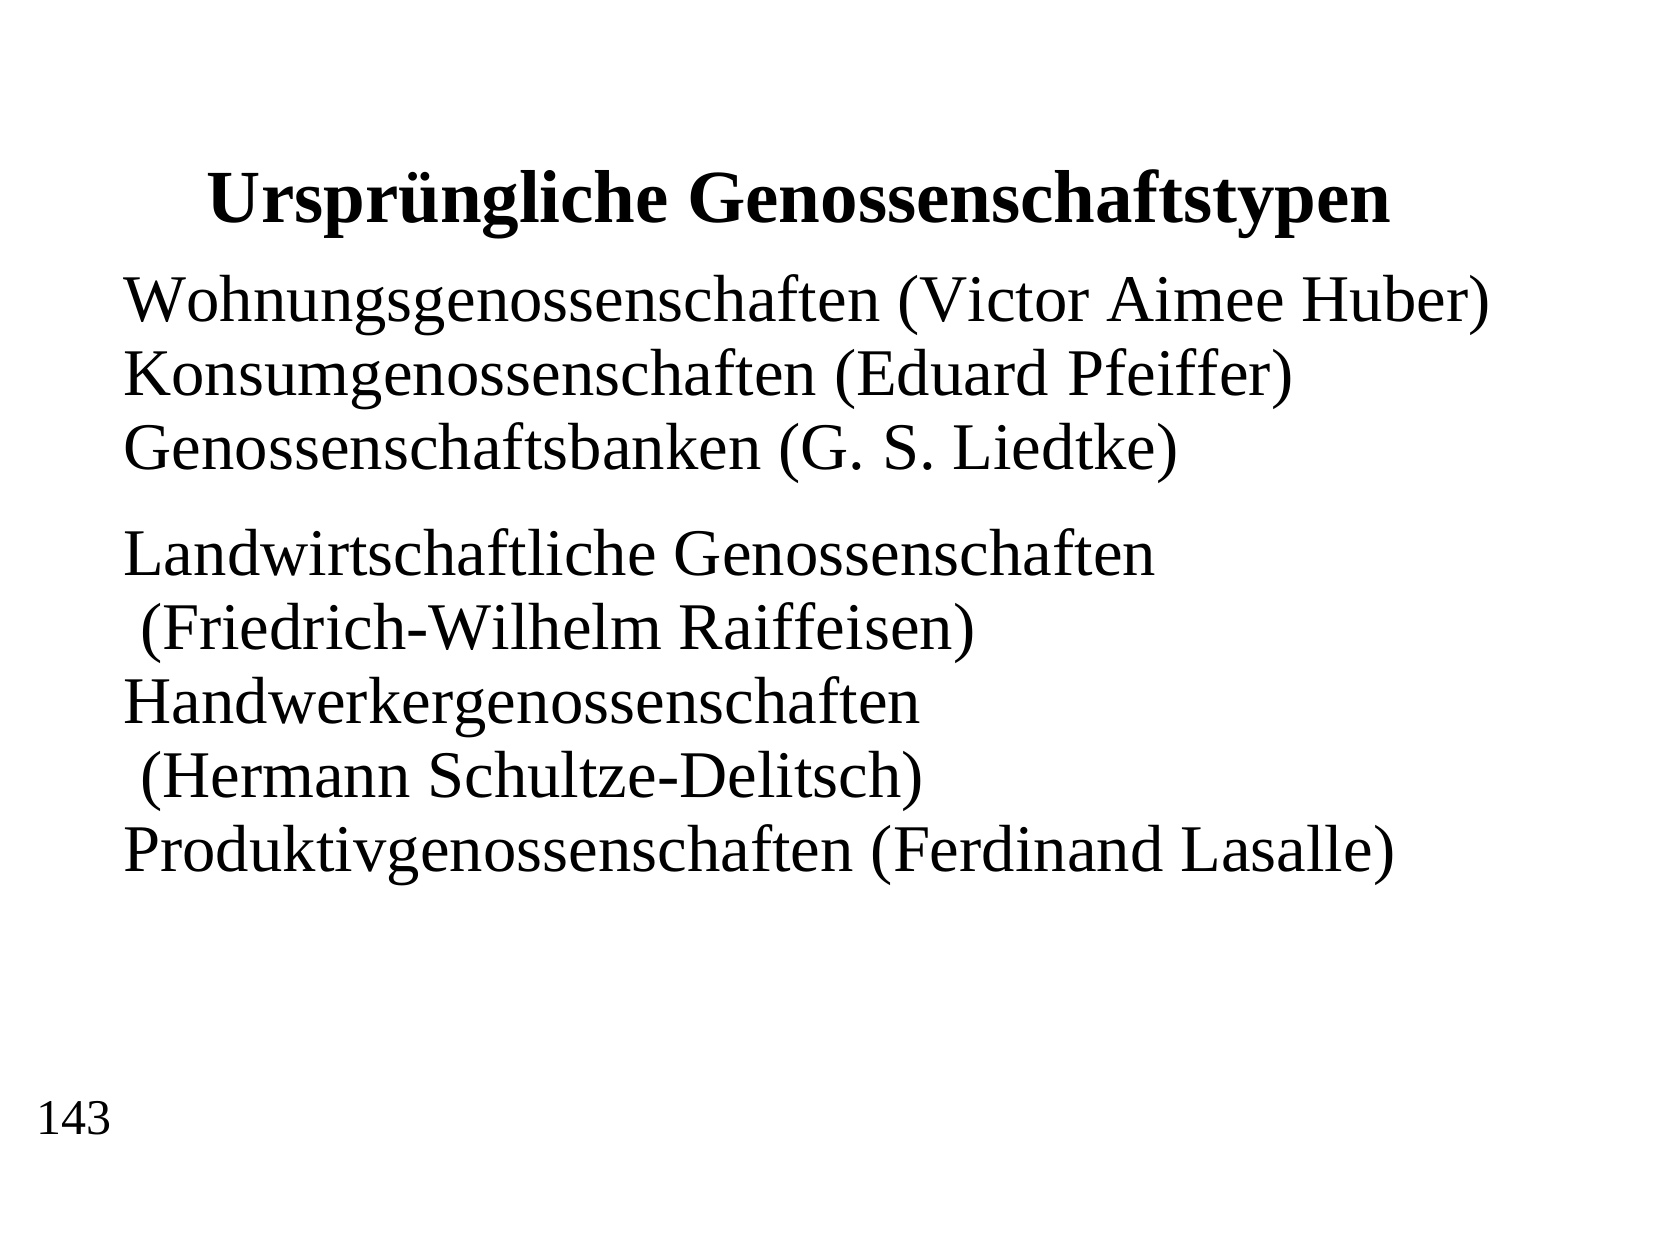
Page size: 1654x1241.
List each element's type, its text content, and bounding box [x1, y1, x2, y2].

text_box Ursprüngliche Genossenschaftstypen Wohnungsgenossenschaften (Victor Aimee Huber) Konsumgenossenschaften (Eduard Pfeiffer) Genossenschaftsbanken (G. S. Liedtke) Landwirtschaftliche Genossenschaften (Friedrich-Wilhelm Raiffeisen) Handwerkergenossenschaften (Hermann Schultze-Delitsch) Produktivgenossenschaften (Ferdinand Lasalle) [106, 155, 1549, 983]
text_box <Nummer> [36, 1090, 272, 1152]
